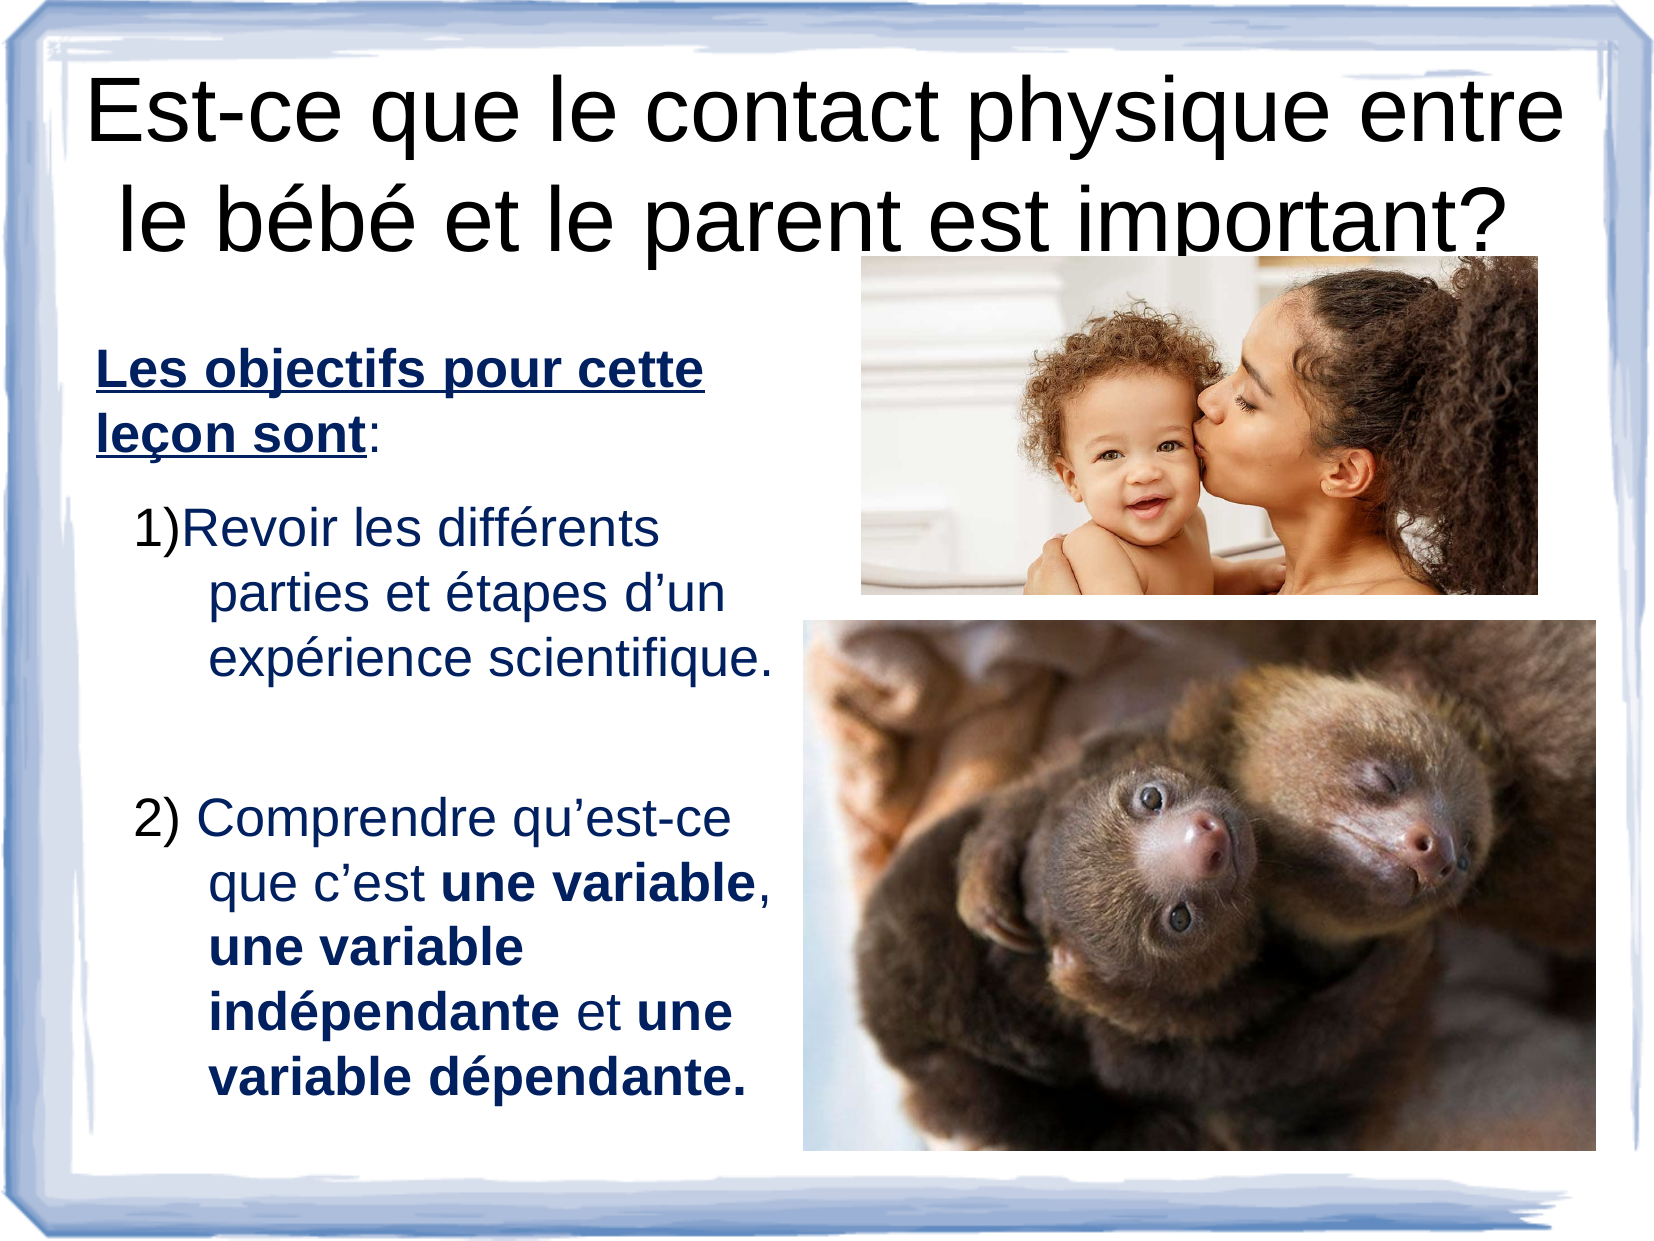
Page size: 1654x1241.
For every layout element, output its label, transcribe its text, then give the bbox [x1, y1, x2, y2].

picture [803, 620, 1596, 1151]
title Est-ce que le contact physique entre le bébé et le parent est important? [82, 49, 1571, 257]
text_box Les objectifs pour cette leçon sont: Revoir les différents parties et étapes d’un expérience scientifique. Comprendre qu’est-ce que c’est une variable, une variable indépendante et une variable dépendante. [58, 362, 779, 1078]
picture [861, 256, 1538, 595]
